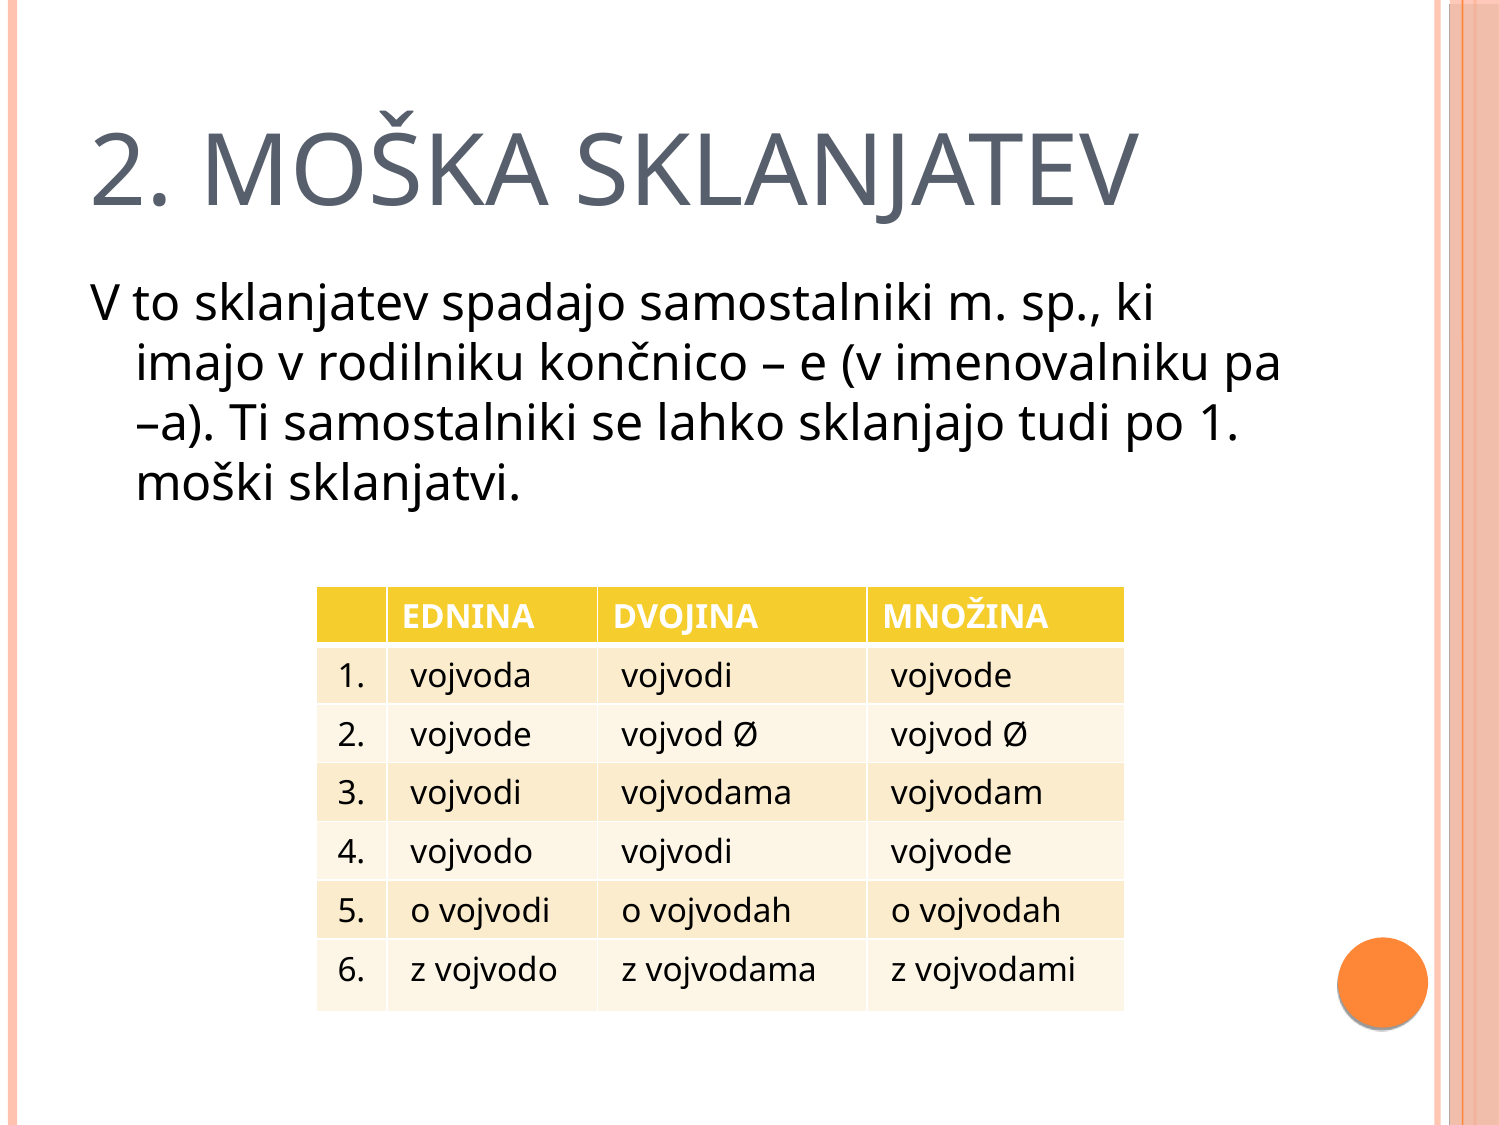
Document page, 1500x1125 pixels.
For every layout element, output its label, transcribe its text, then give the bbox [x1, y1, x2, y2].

table_cell 3. [317, 763, 386, 821]
table_cell vojvode [868, 648, 1124, 703]
table_cell 4. [317, 822, 386, 879]
table_cell o vojvodi [388, 881, 597, 938]
table_cell 1. [317, 648, 386, 703]
table_cell vojvode [868, 822, 1124, 879]
table_cell 6. [317, 940, 386, 1011]
table_cell o vojvodah [598, 881, 866, 938]
table_header EDNINA [388, 587, 597, 642]
table_cell vojvode [388, 705, 597, 762]
table_cell vojvodi [598, 648, 866, 703]
title 2. MOŠKA SKLANJATEV [75, 45, 1300, 233]
table_header MNOŽINA [868, 587, 1124, 642]
table_cell vojvod Ø [598, 705, 866, 762]
table_cell o vojvodah [868, 881, 1124, 938]
table_cell vojvodo [388, 822, 597, 879]
table_cell z vojvodama [598, 940, 866, 1011]
table_cell vojvoda [388, 648, 597, 703]
table_cell z vojvodami [868, 940, 1124, 1011]
table_cell vojvodi [388, 763, 597, 821]
table_cell vojvod Ø [868, 705, 1124, 762]
table_cell vojvodama [598, 763, 866, 821]
table_cell 2. [317, 705, 386, 762]
table_cell z vojvodo [388, 940, 597, 1011]
table_cell vojvodam [868, 763, 1124, 821]
list V to sklanjatev spadajo samostalniki m. sp., ki imajo v rodilniku končnico – e (v imenovalniku pa –a). Ti samostalniki se lahko sklanjajo tudi po 1. moški sklanjatvi. [75, 262, 1300, 1062]
table_header [317, 587, 386, 642]
table_cell vojvodi [598, 822, 866, 879]
table_header DVOJINA [598, 587, 866, 642]
table_cell 5. [317, 881, 386, 938]
